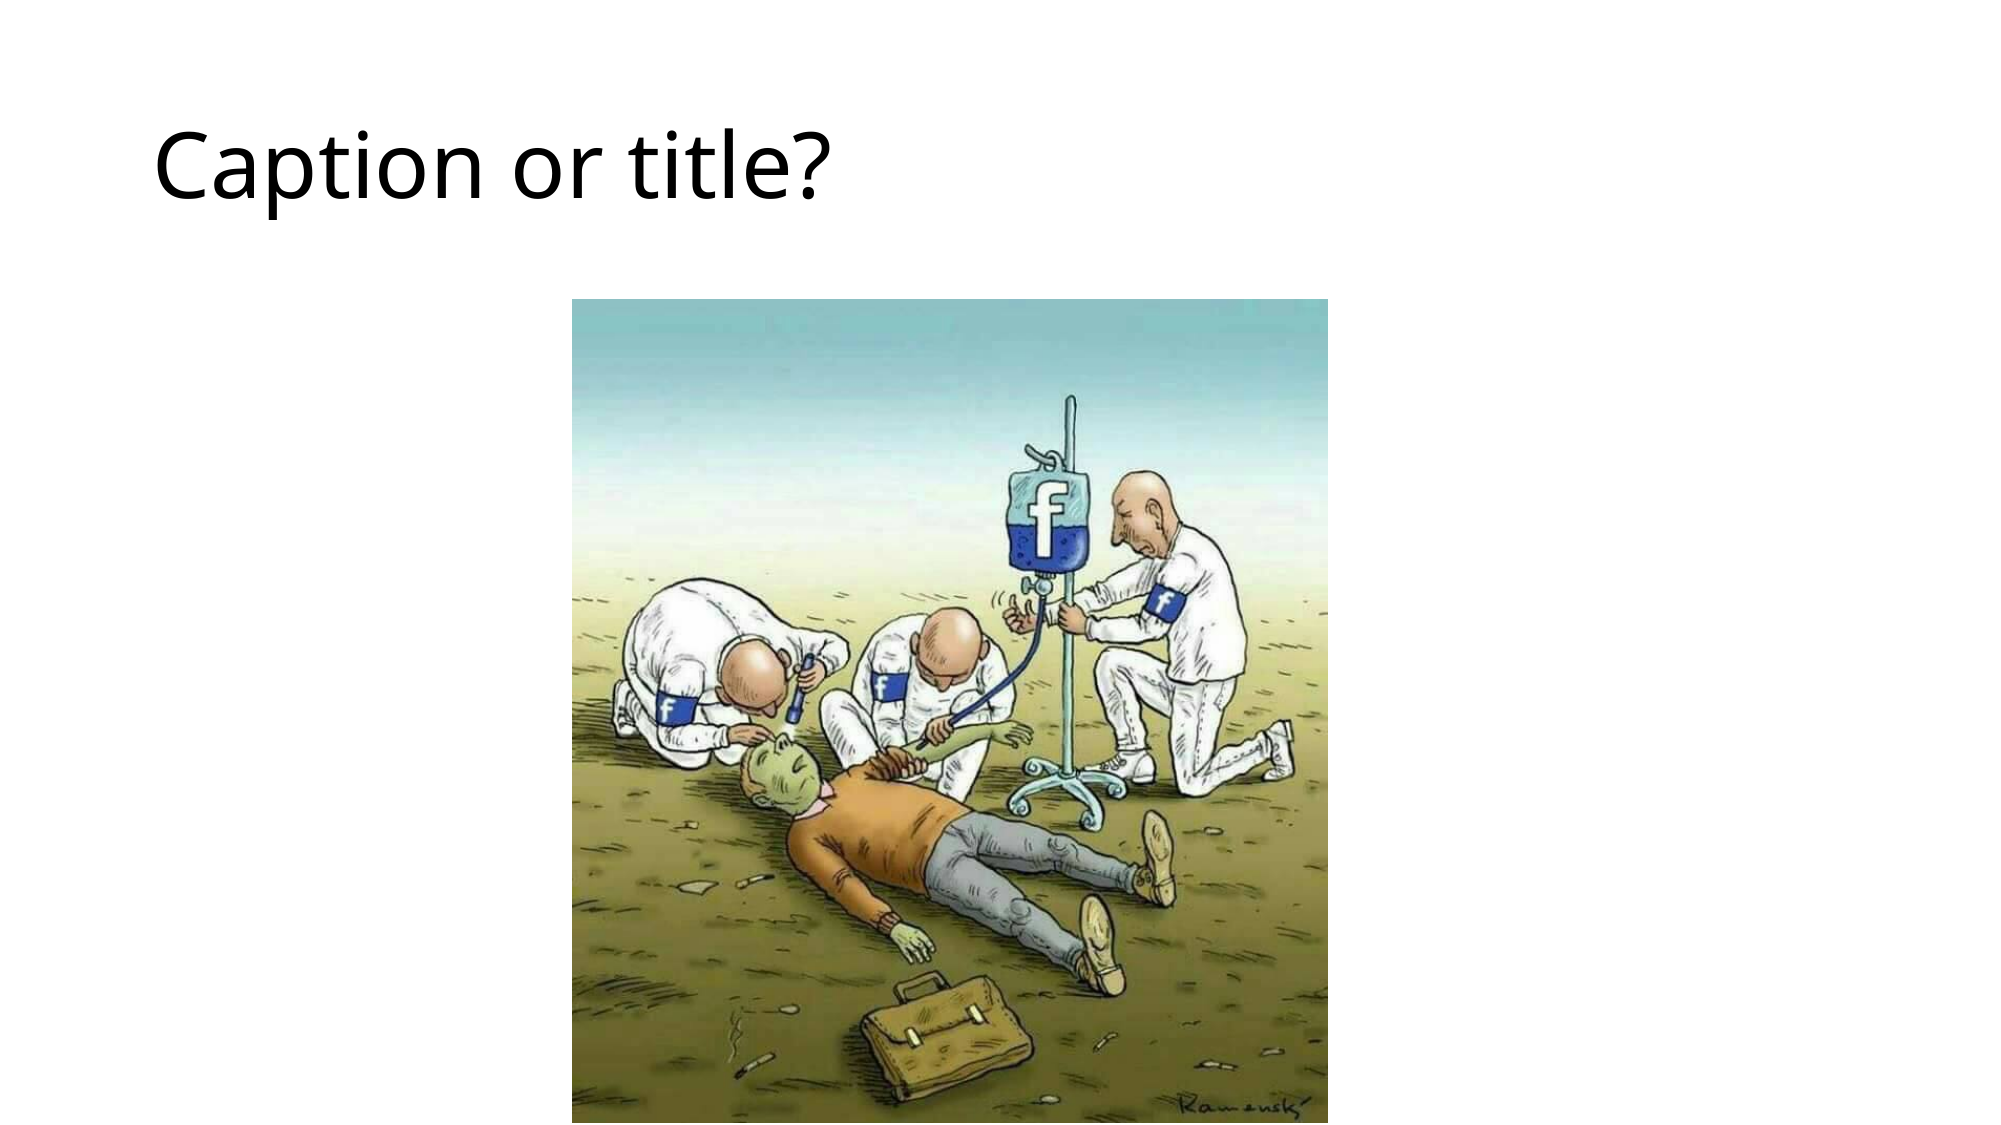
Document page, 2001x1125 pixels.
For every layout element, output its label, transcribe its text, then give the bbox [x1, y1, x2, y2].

title Caption or title? [137, 59, 1863, 278]
picture [572, 299, 1328, 1123]
